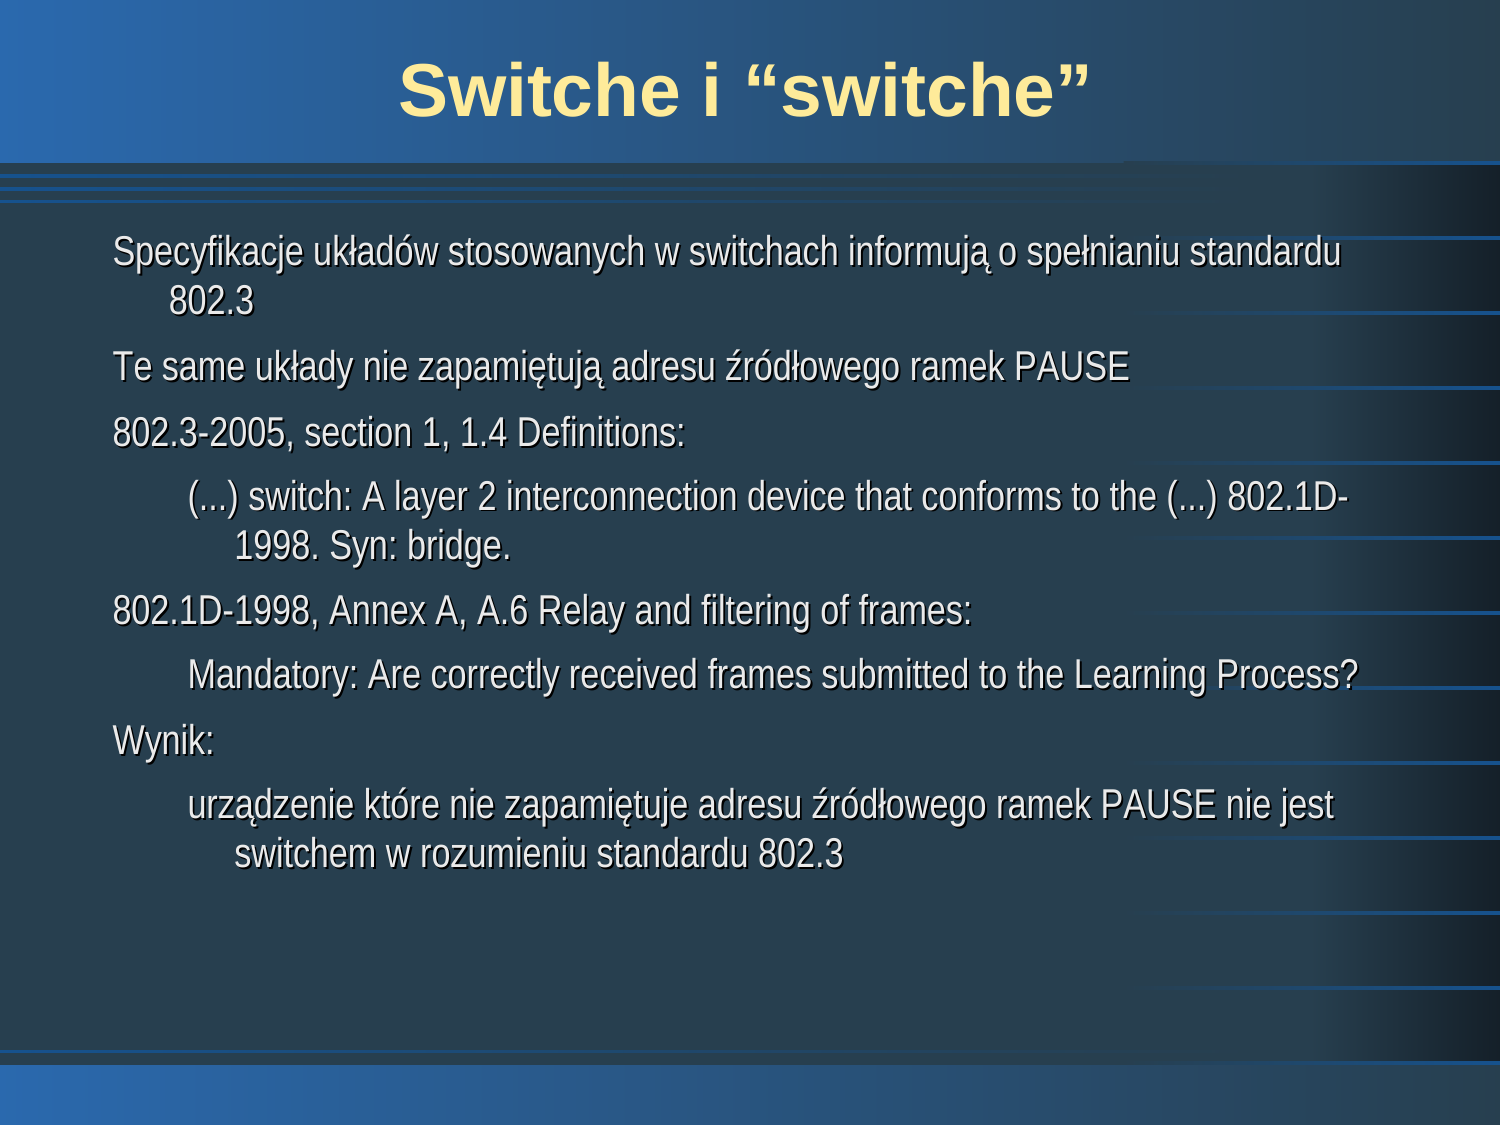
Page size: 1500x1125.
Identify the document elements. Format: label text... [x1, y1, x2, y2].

title Switche i “switche” [83, 24, 1409, 151]
list Specyfikacje układów stosowanych w switchach informują o spełnianiu standardu 802.3 Te same układy nie zapamiętują adresu źródłowego ramek PAUSE 802.3-2005, section 1, 1.4 Definitions: (...) switch: A layer 2 interconnection device that conforms to the (...) 802.1D-1998. Syn: bridge. 802.1D-1998, Annex A, A.6 Relay and filtering of frames: Mandatory: Are correctly received frames submitted to the Learning Process? Wynik: urządzenie które nie zapamiętuje adresu źródłowego ramek PAUSE nie jest switchem w rozumieniu standardu 802.3 [112, 224, 1388, 1038]
